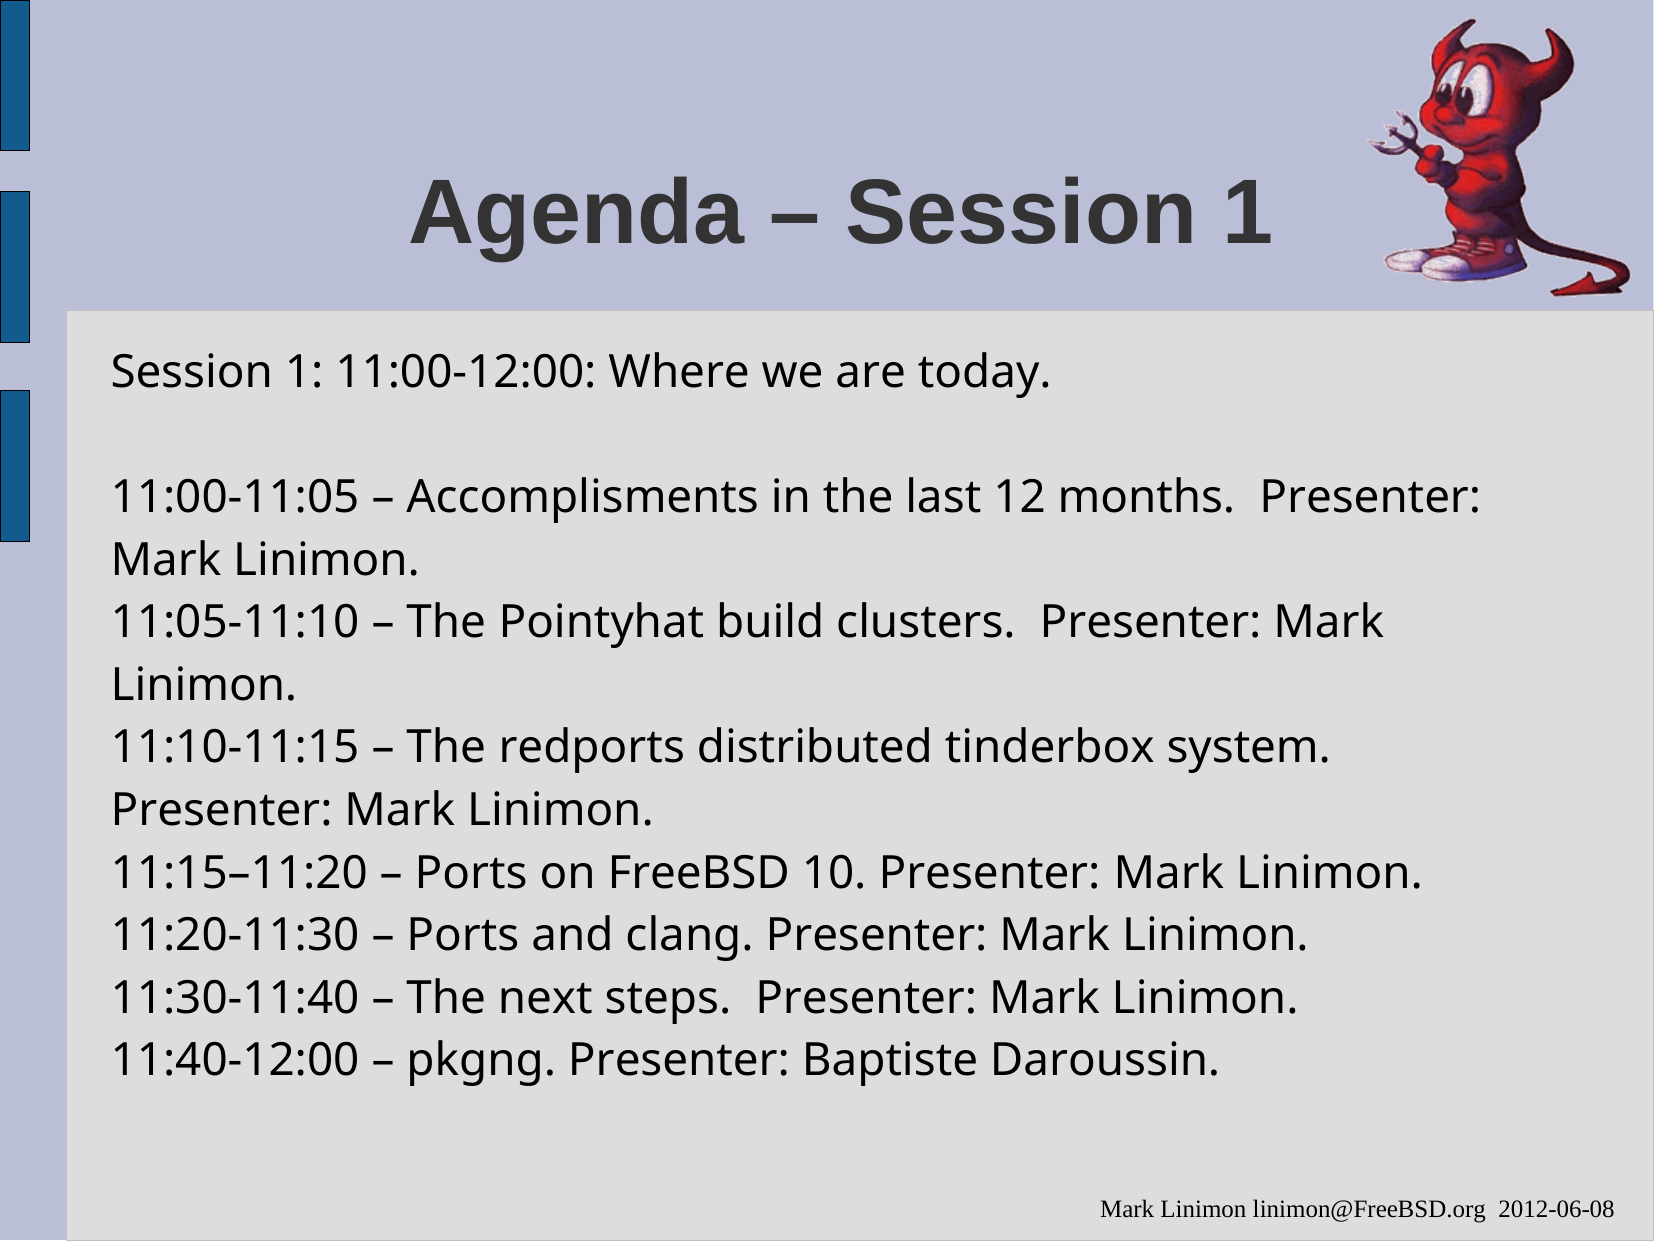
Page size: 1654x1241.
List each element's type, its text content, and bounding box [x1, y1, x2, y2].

text_box Mark Linimon linimon@FreeBSD.org 2012-06-08 [1100, 1195, 1639, 1225]
picture [1361, 14, 1635, 300]
text_box Session 1: 11:00-12:00: Where we are today. 11:00-11:05 – Accomplisments in the last 12 months. Presenter: Mark Linimon. 11:05-11:10 – The Pointyhat build clusters. Presenter: Mark Linimon. 11:10-11:15 – The redports distributed tinderbox system. Presenter: Mark Linimon. 11:15–11:20 – Ports on FreeBSD 10. Presenter: Mark Linimon. 11:20-11:30 – Ports and clang. Presenter: Mark Linimon. 11:30-11:40 – The next steps. Presenter: Mark Linimon. 11:40-12:00 – pkgng. Presenter: Baptiste Daroussin. [110, 338, 1524, 1192]
title Agenda – Session 1 [135, 108, 1548, 316]
